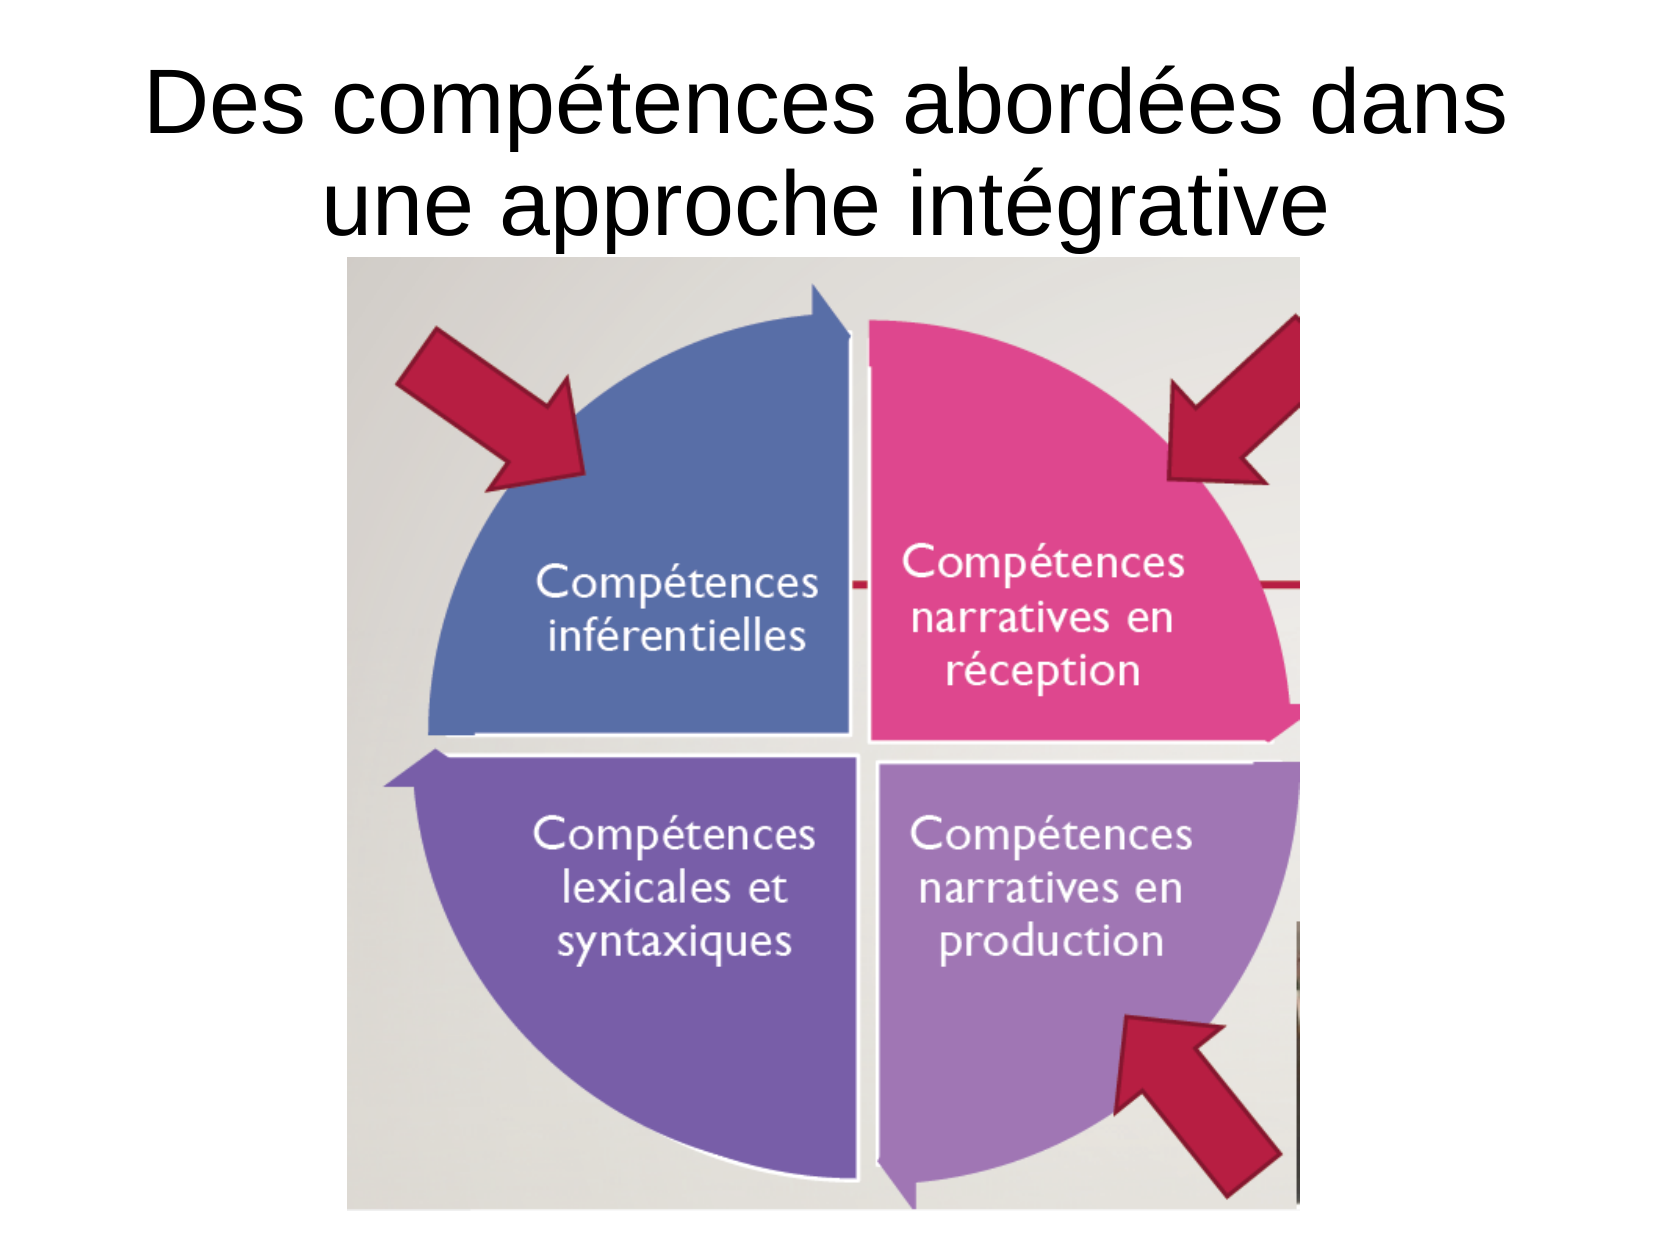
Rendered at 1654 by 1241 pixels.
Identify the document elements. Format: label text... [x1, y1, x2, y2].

picture [347, 257, 1300, 1211]
title Des compétences abordées dans une approche intégrative [82, 49, 1571, 257]
